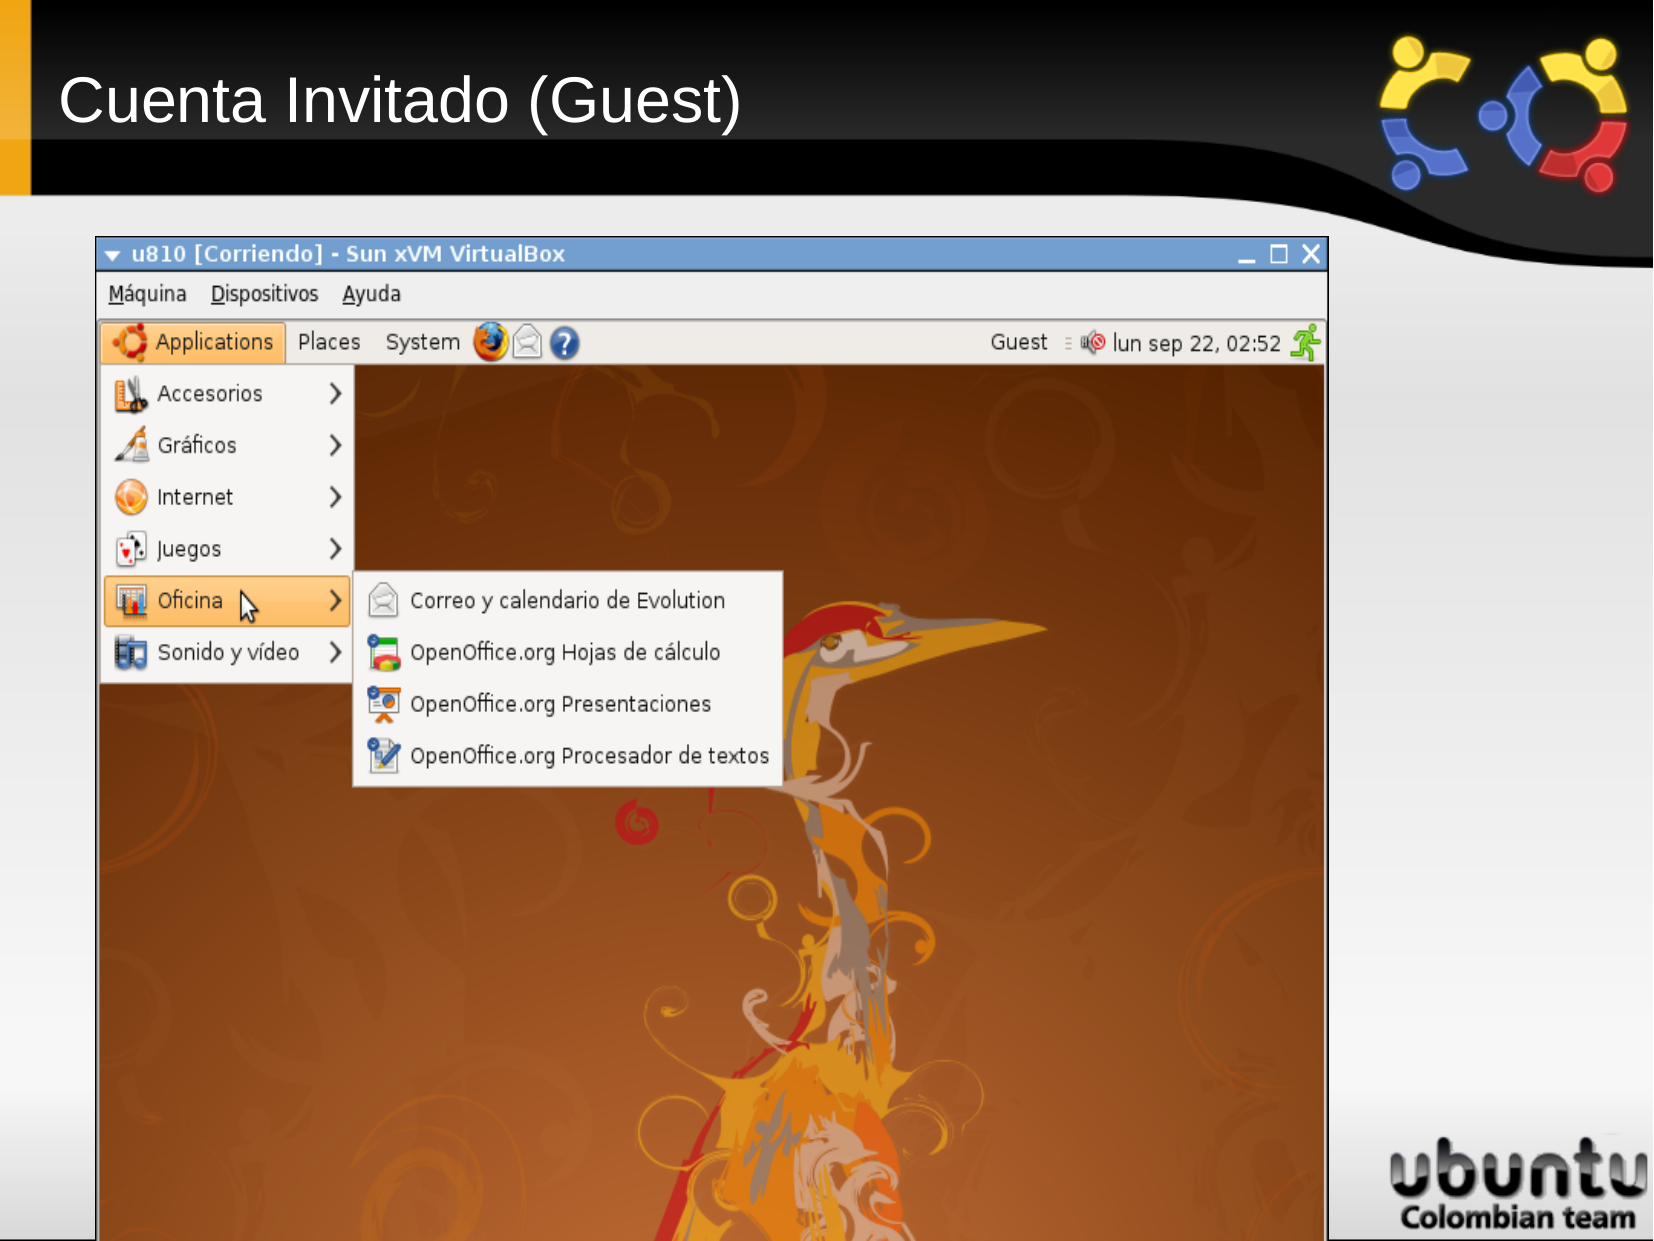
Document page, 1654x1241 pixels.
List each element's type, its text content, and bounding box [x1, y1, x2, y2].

title Cuenta Invitado (Guest) [59, 41, 1376, 160]
picture [0, 0, 1653, 1241]
